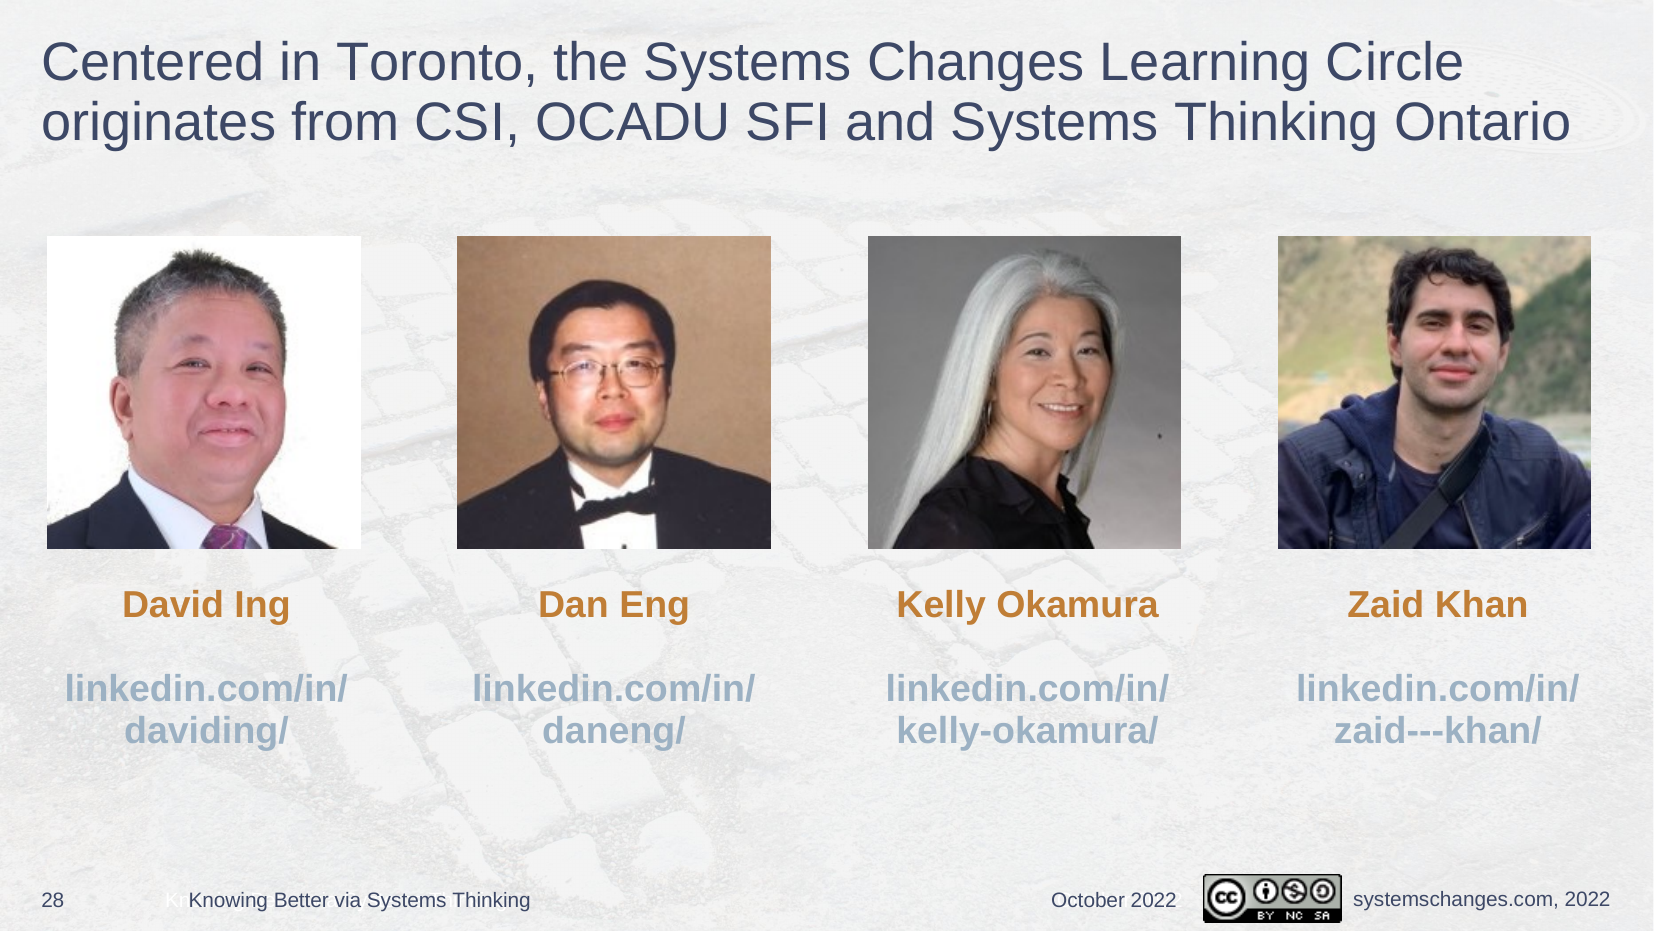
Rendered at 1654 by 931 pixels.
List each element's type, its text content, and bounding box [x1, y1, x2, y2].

picture [0, 0, 1654, 931]
title Centered in Toronto, the Systems Changes Learning Circle originates from CSI, OCADU SFI and Systems Thinking Ontario [41, 30, 1613, 246]
text_box Dan Eng linkedin.com/in/daneng/ [448, 580, 780, 798]
text_box Kelly Okamura linkedin.com/in/kelly-okamura/ [844, 580, 1211, 857]
text_box Zaid Khan linkedin.com/in/zaid---khan/ [1281, 580, 1595, 798]
text_box David Ing linkedin.com/in/daviding/ [41, 580, 373, 798]
